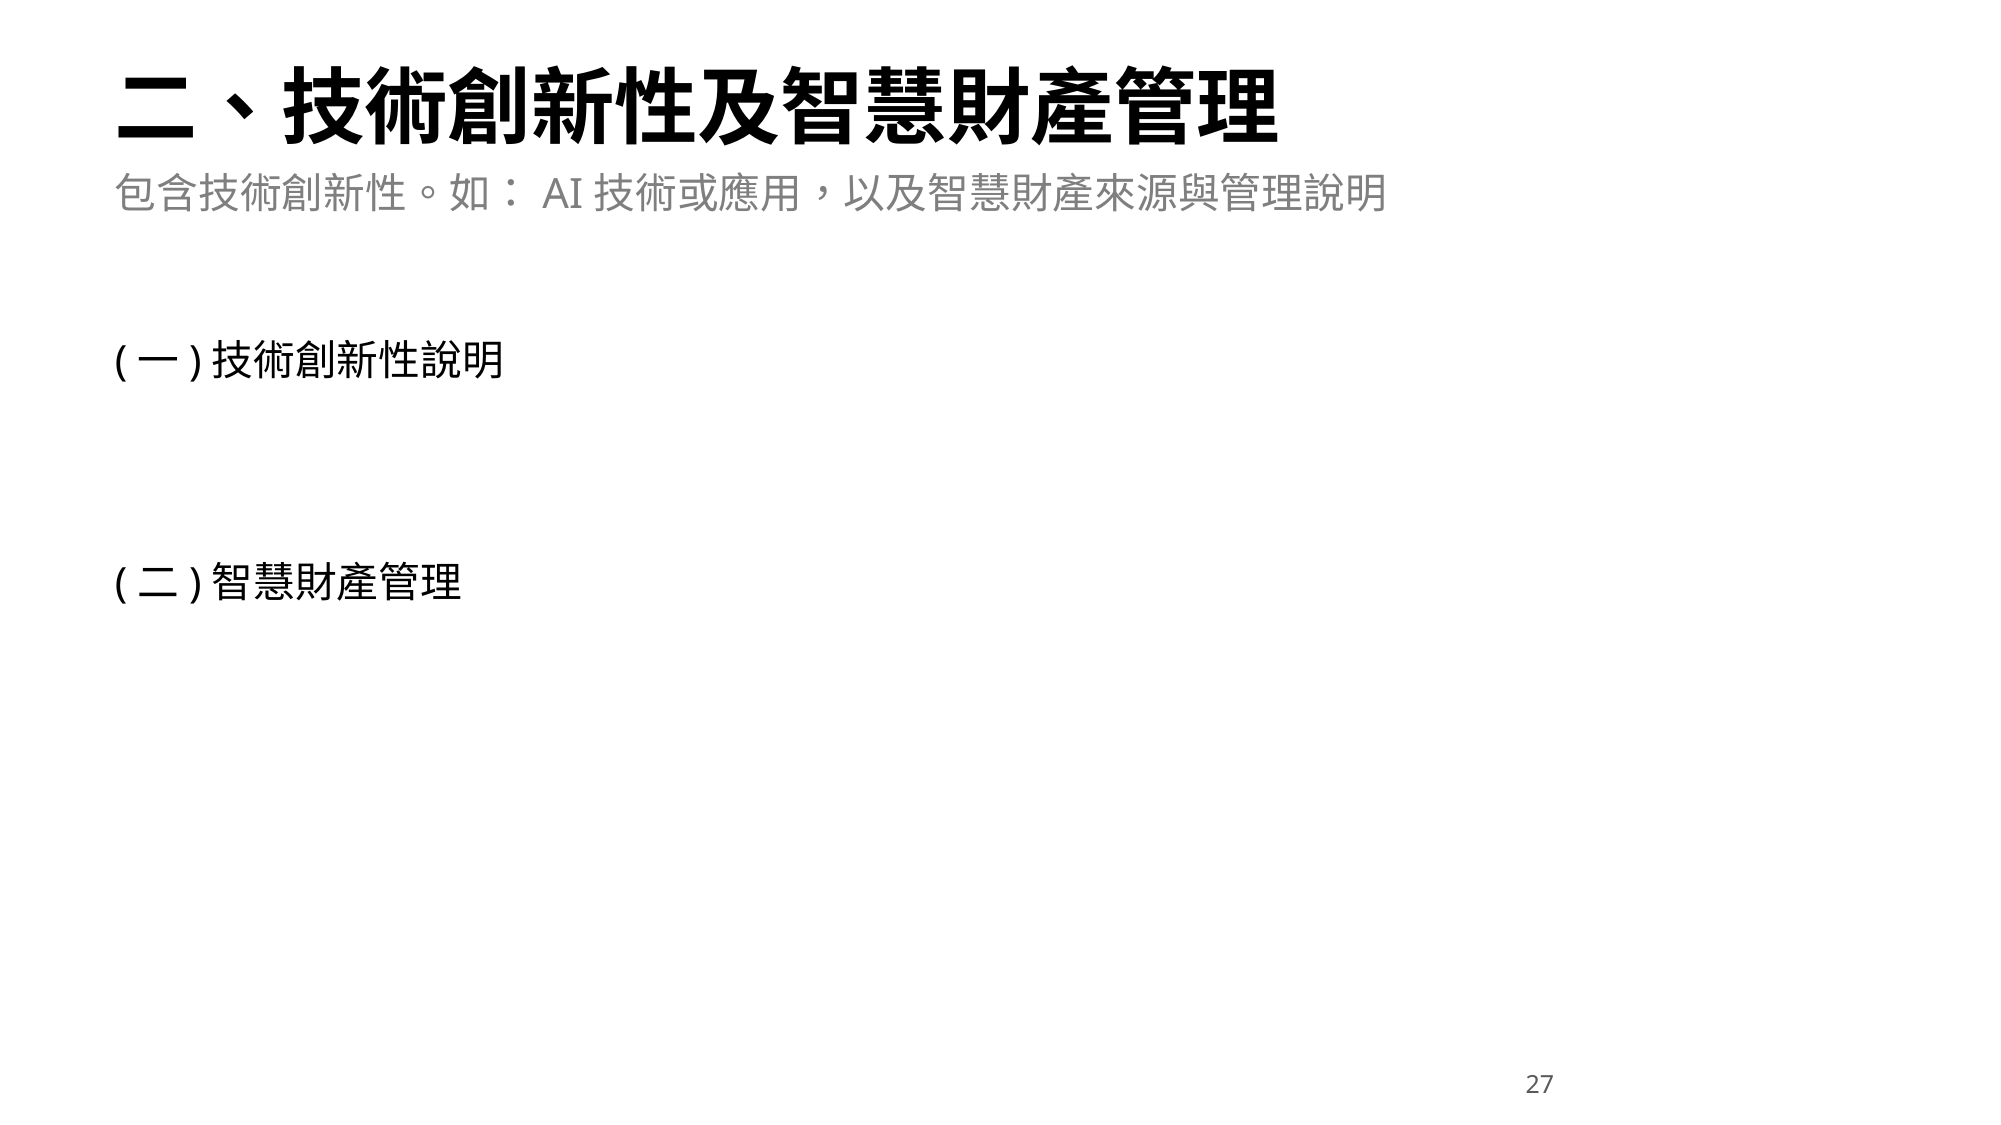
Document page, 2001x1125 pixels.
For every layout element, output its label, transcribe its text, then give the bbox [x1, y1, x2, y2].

text_box 包含技術創新性。如：AI技術或應用，以及智慧財產來源與管理說明 (一)技術創新性說明 (二)智慧財產管理 [99, 166, 1900, 972]
title 二、技術創新性及智慧財產管理 [99, 56, 1900, 166]
text_box 27 [1510, 1061, 1961, 1097]
